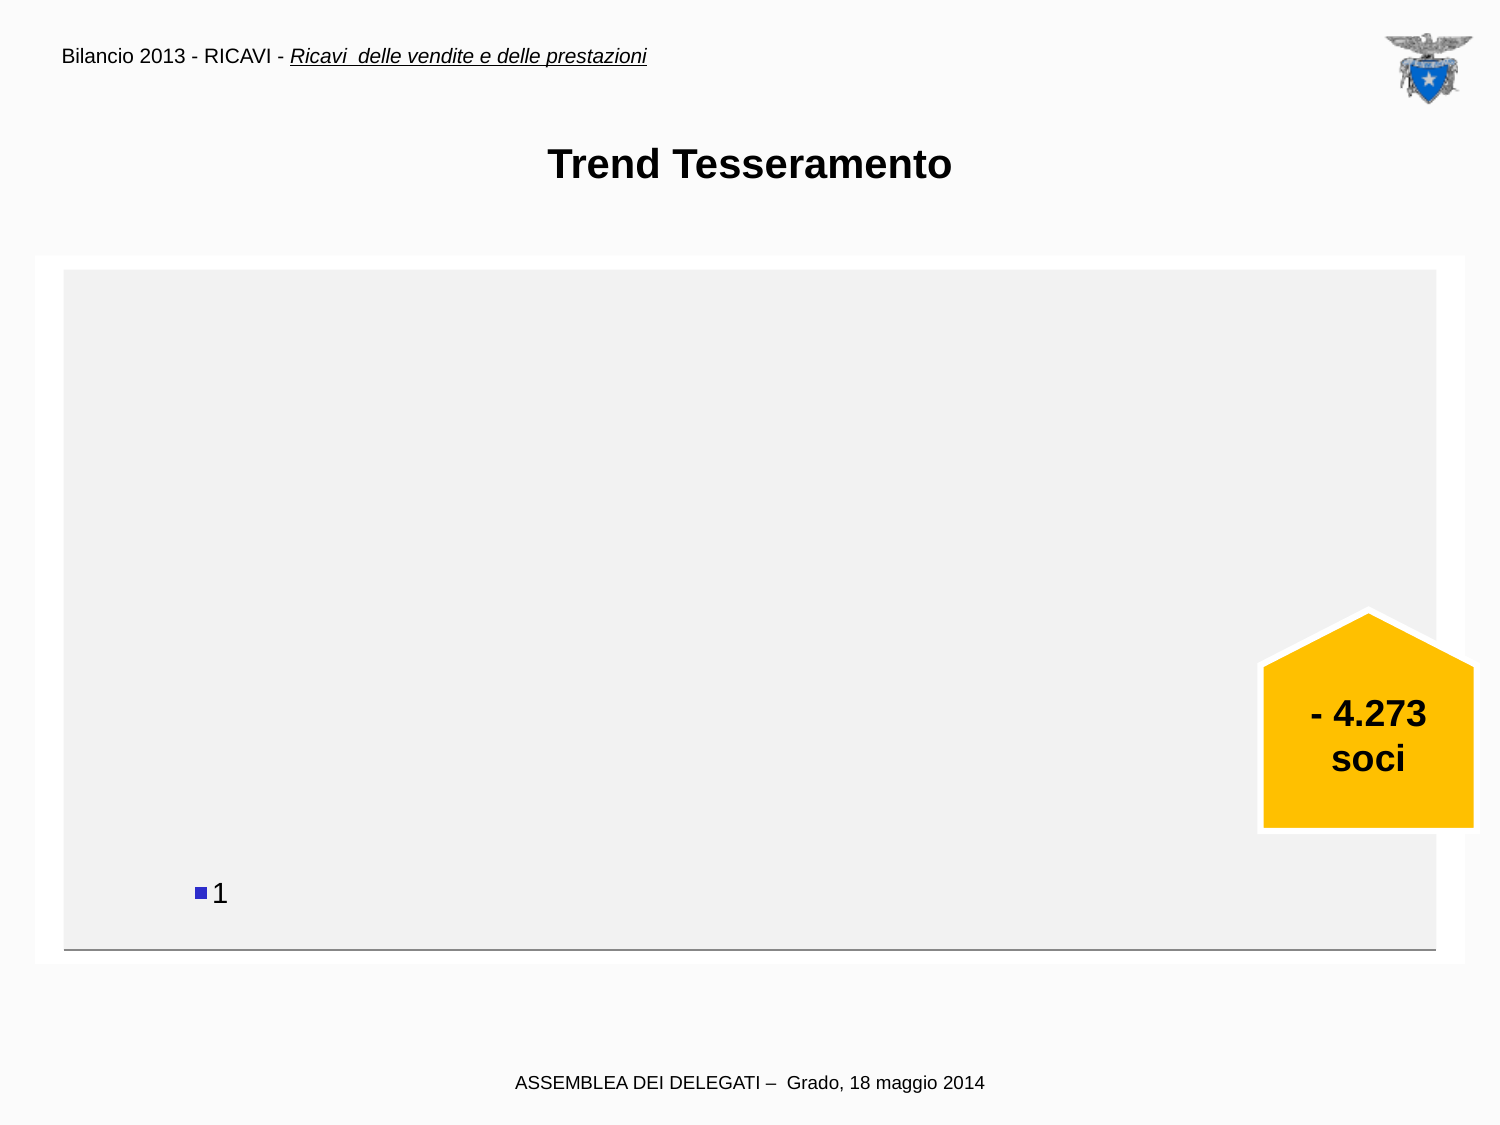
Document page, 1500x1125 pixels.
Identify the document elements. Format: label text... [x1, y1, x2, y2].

chart [35, 255, 1465, 965]
text_box Bilancio 2013 - RICAVI - Ricavi delle vendite e delle prestazioni [46, 35, 715, 76]
text_box ASSEMBLEA DEI DELEGATI – Grado, 18 maggio 2014 [262, 1062, 1238, 1101]
text_box - 4.273 soci [1260, 609, 1477, 831]
text_box Trend Tesseramento [247, 128, 1252, 195]
picture [1382, 29, 1477, 112]
